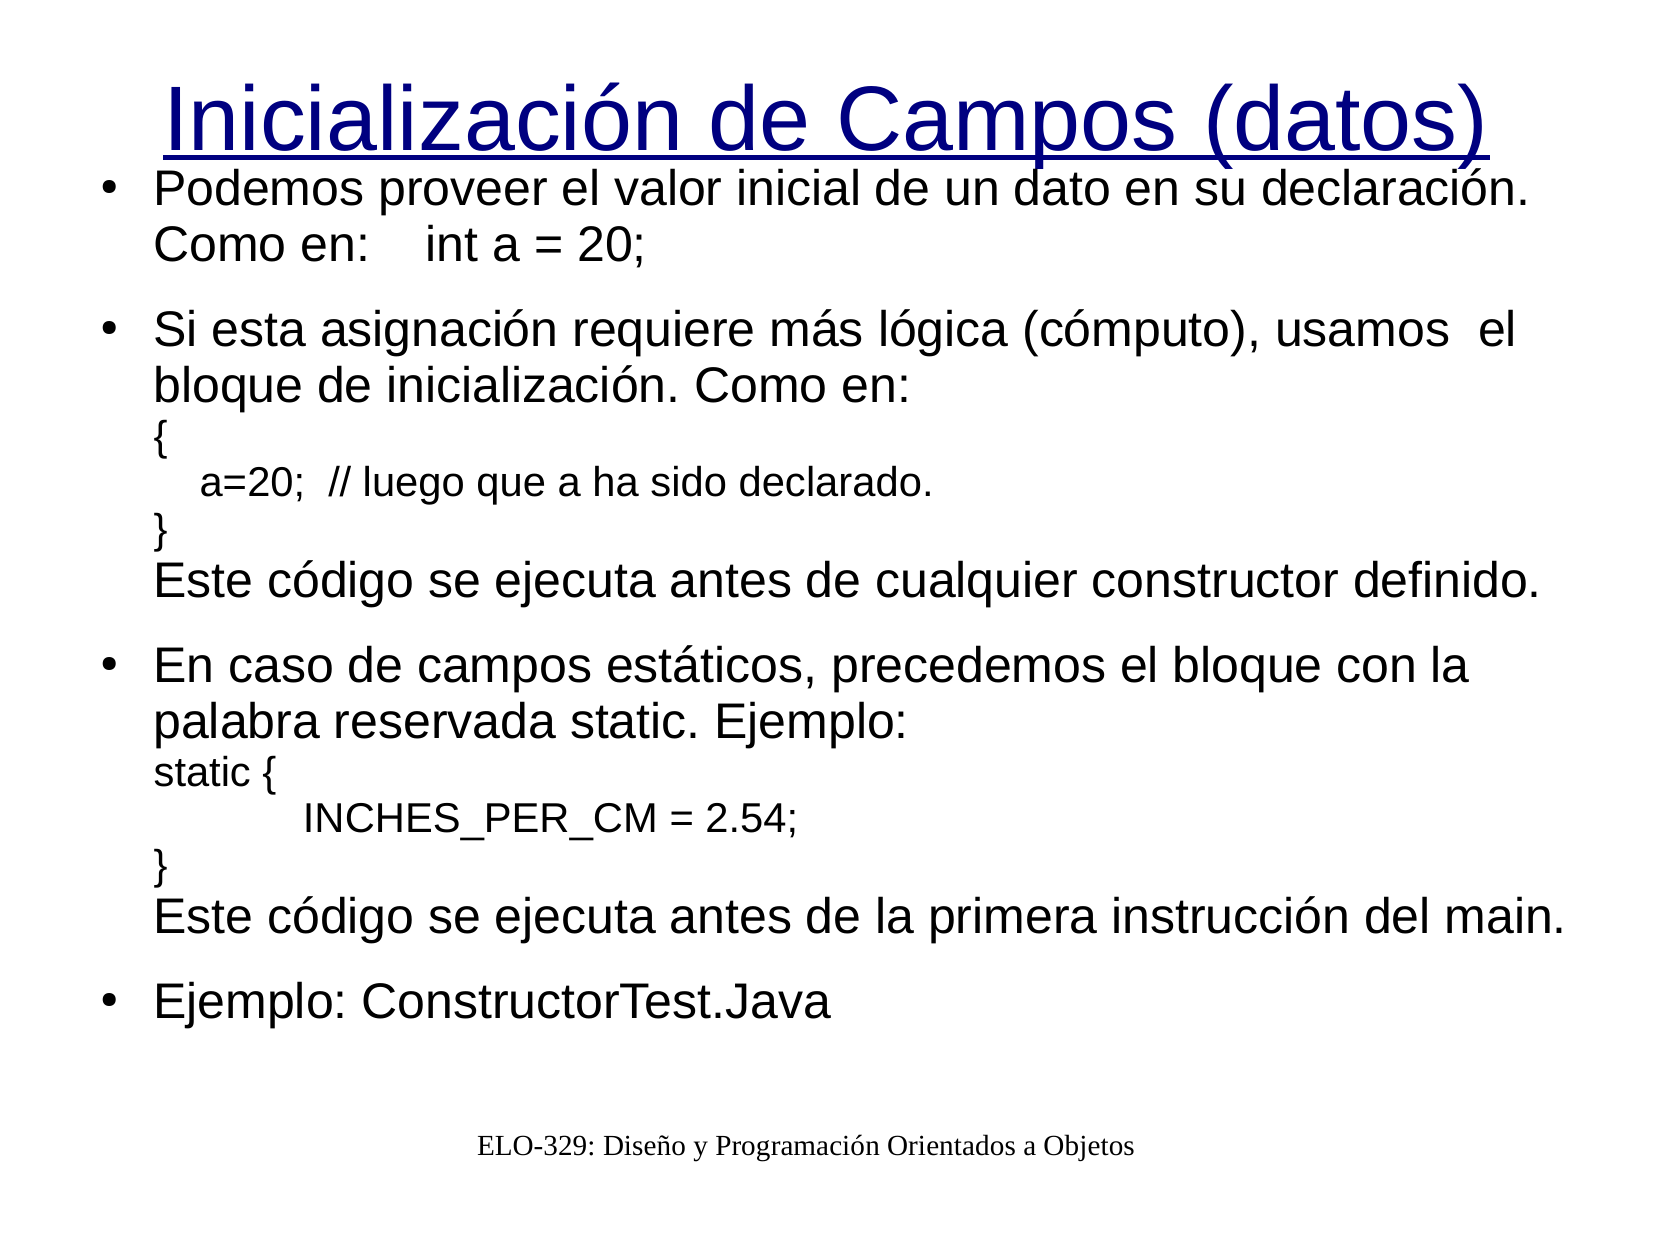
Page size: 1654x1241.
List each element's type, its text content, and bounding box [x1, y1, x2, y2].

title Inicialización de Campos (datos) [82, 49, 1571, 160]
list Podemos proveer el valor inicial de un dato en su declaración. Como en: int a = 20; Si esta asignación requiere más lógica (cómputo), usamos el bloque de inicialización. Como en: { a=20; // luego que a ha sido declarado. } Este código se ejecuta antes de cualquier constructor definido. En caso de campos estáticos, precedemos el bloque con la palabra reservada static. Ejemplo: static { INCHES_PER_CM = 2.54; } Este código se ejecuta antes de la primera instrucción del main. Ejemplo: ConstructorTest.Java [82, 160, 1571, 1176]
